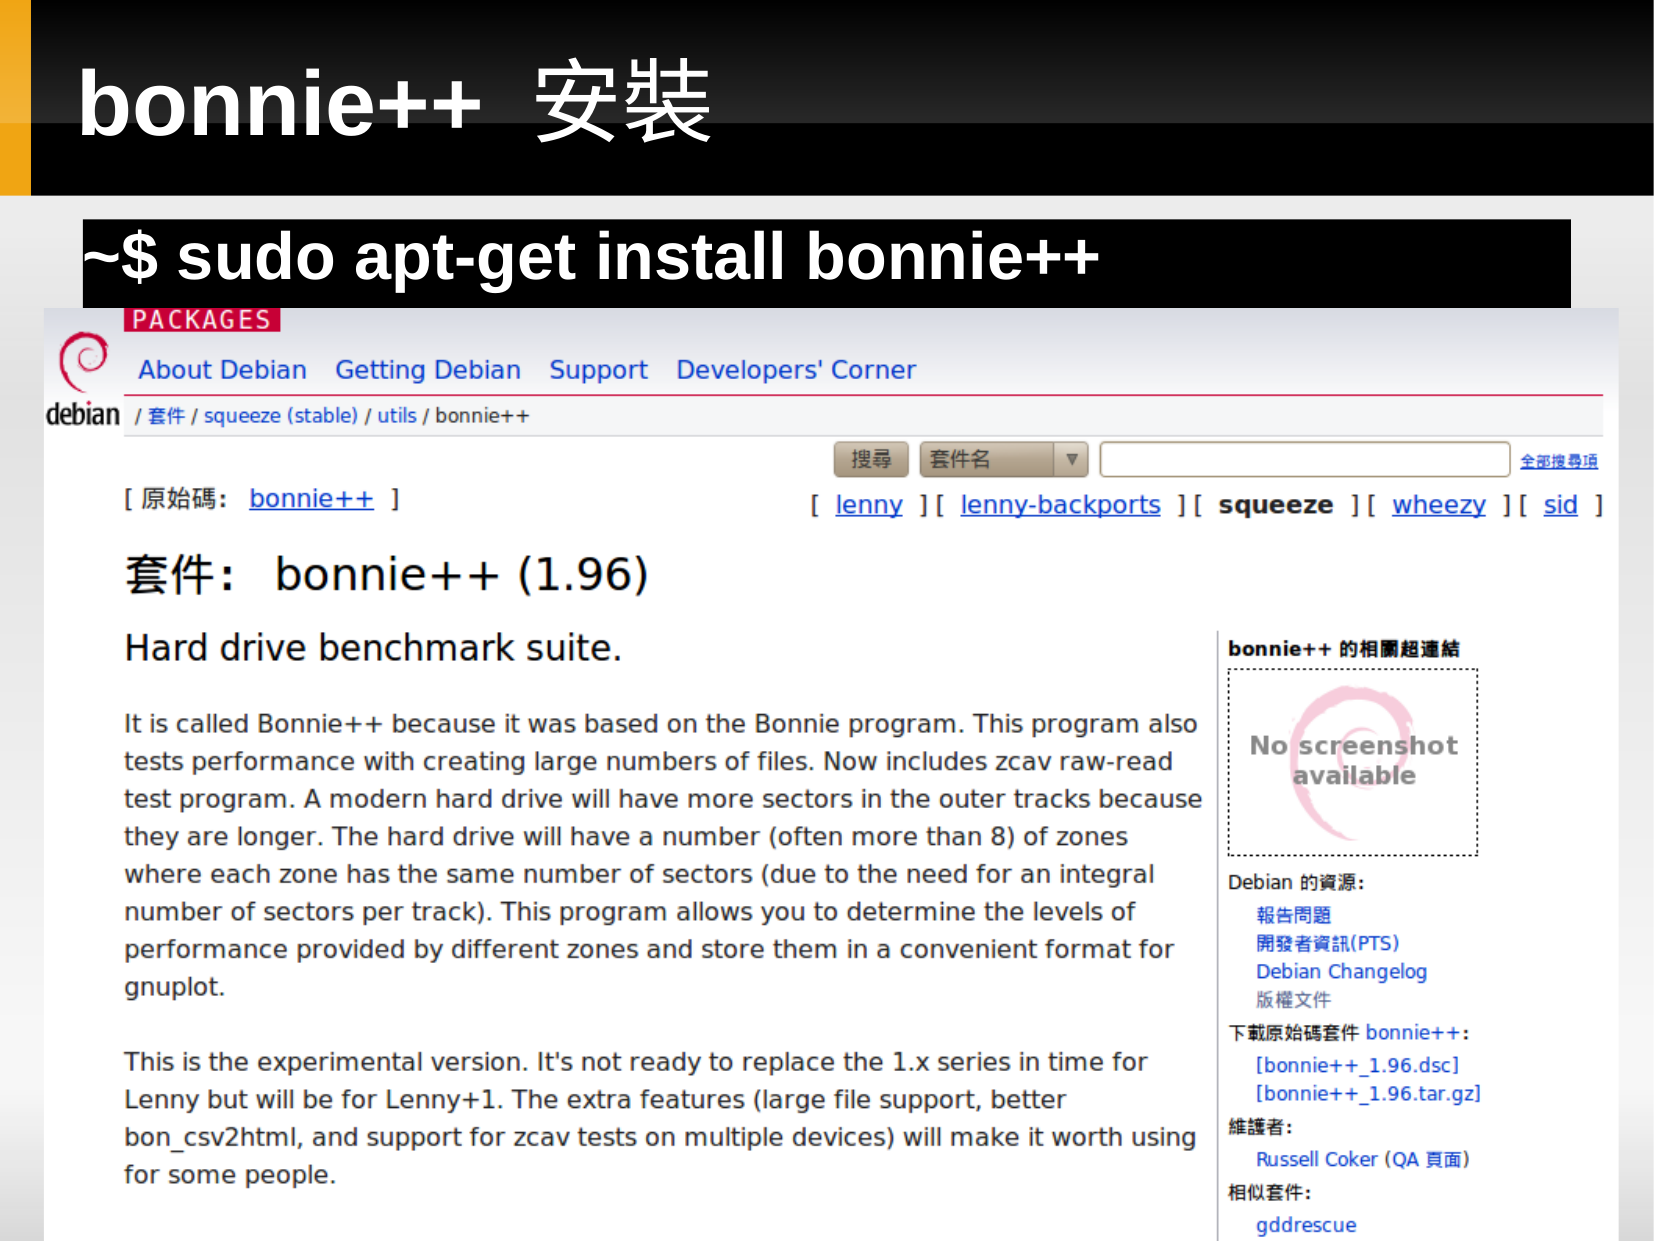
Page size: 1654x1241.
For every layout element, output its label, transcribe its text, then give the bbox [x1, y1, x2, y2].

picture [0, 0, 1654, 1241]
title bonnie++ 安裝 [76, 0, 1565, 208]
list ~$ sudo apt-get install bonnie++ [82, 219, 1571, 308]
